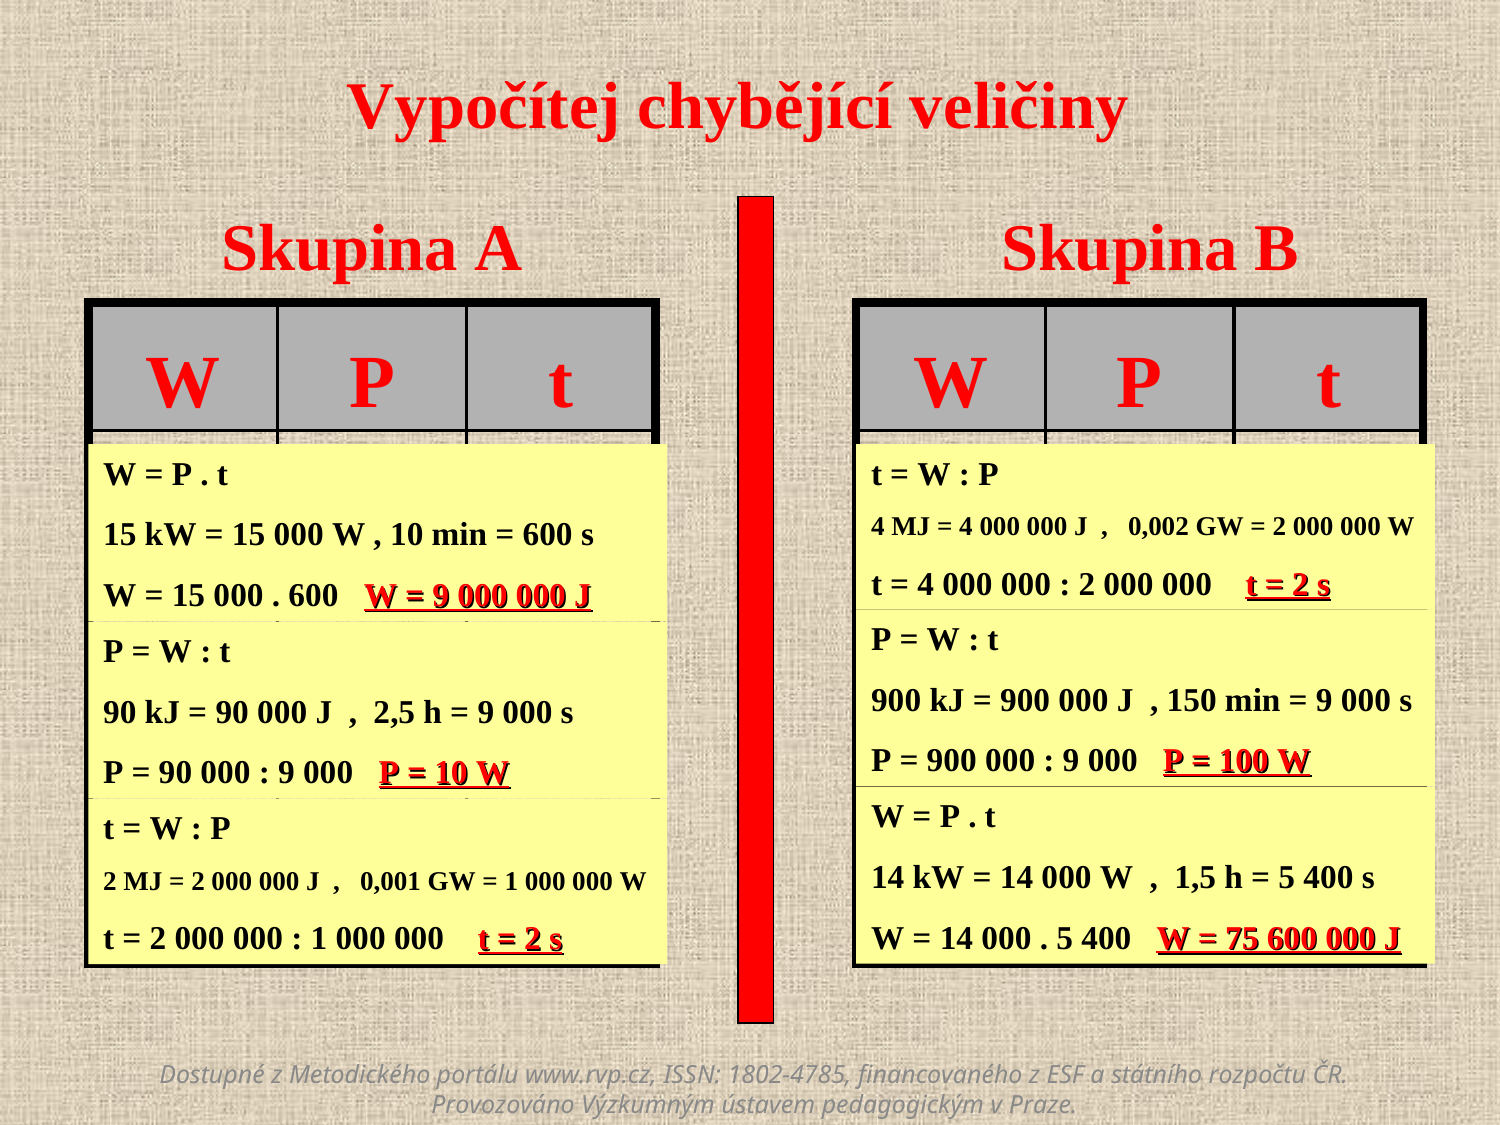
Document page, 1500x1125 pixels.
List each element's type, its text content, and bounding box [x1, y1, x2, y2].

table_header P [1047, 307, 1232, 429]
table_cell 4 MJ [860, 432, 1044, 444]
table_cell ? [1236, 432, 1419, 444]
table_header W [860, 307, 1044, 429]
text_box Skupina B [986, 196, 1362, 292]
text_box t = W : P 2 MJ = 2 000 000 J , 0,001 GW = 1 000 000 W t = 2 000 000 : 1 000 000 t = 2 s [88, 798, 668, 965]
table_header W [93, 307, 276, 429]
table_header t [1236, 307, 1419, 429]
text_box Vypočítej chybějící veličiny [123, 54, 1353, 151]
text_box P = W : t 900 kJ = 900 000 J , 150 min = 9 000 s P = 900 000 : 9 000 P = 100 W [856, 610, 1435, 787]
text_box W = P . t 14 kW = 14 000 W , 1,5 h = 5 400 s W = 14 000 . 5 400 W = 75 600 000 J [856, 787, 1435, 964]
table_cell 10 min [468, 432, 651, 444]
text_box P = W : t 90 kJ = 90 000 J , 2,5 h = 9 000 s P = 90 000 : 9 000 P = 10 W [88, 621, 668, 798]
text_box Skupina A [206, 196, 582, 292]
text_box W = P . t 15 kW = 15 000 W , 10 min = 600 s W = 15 000 . 600 W = 9 000 000 J [88, 444, 668, 621]
table_cell 15 kW [279, 432, 465, 444]
table_header t [468, 307, 651, 429]
table_header P [279, 307, 465, 429]
text_box t = W : P 4 MJ = 4 000 000 J , 0,002 GW = 2 000 000 W t = 4 000 000 : 2 000 000 t = 2 s [856, 444, 1435, 610]
table_cell ? [93, 432, 276, 444]
text_box [738, 196, 774, 1023]
picture [0, 0, 1500, 1125]
table_cell 0,002 GW [1047, 432, 1232, 444]
